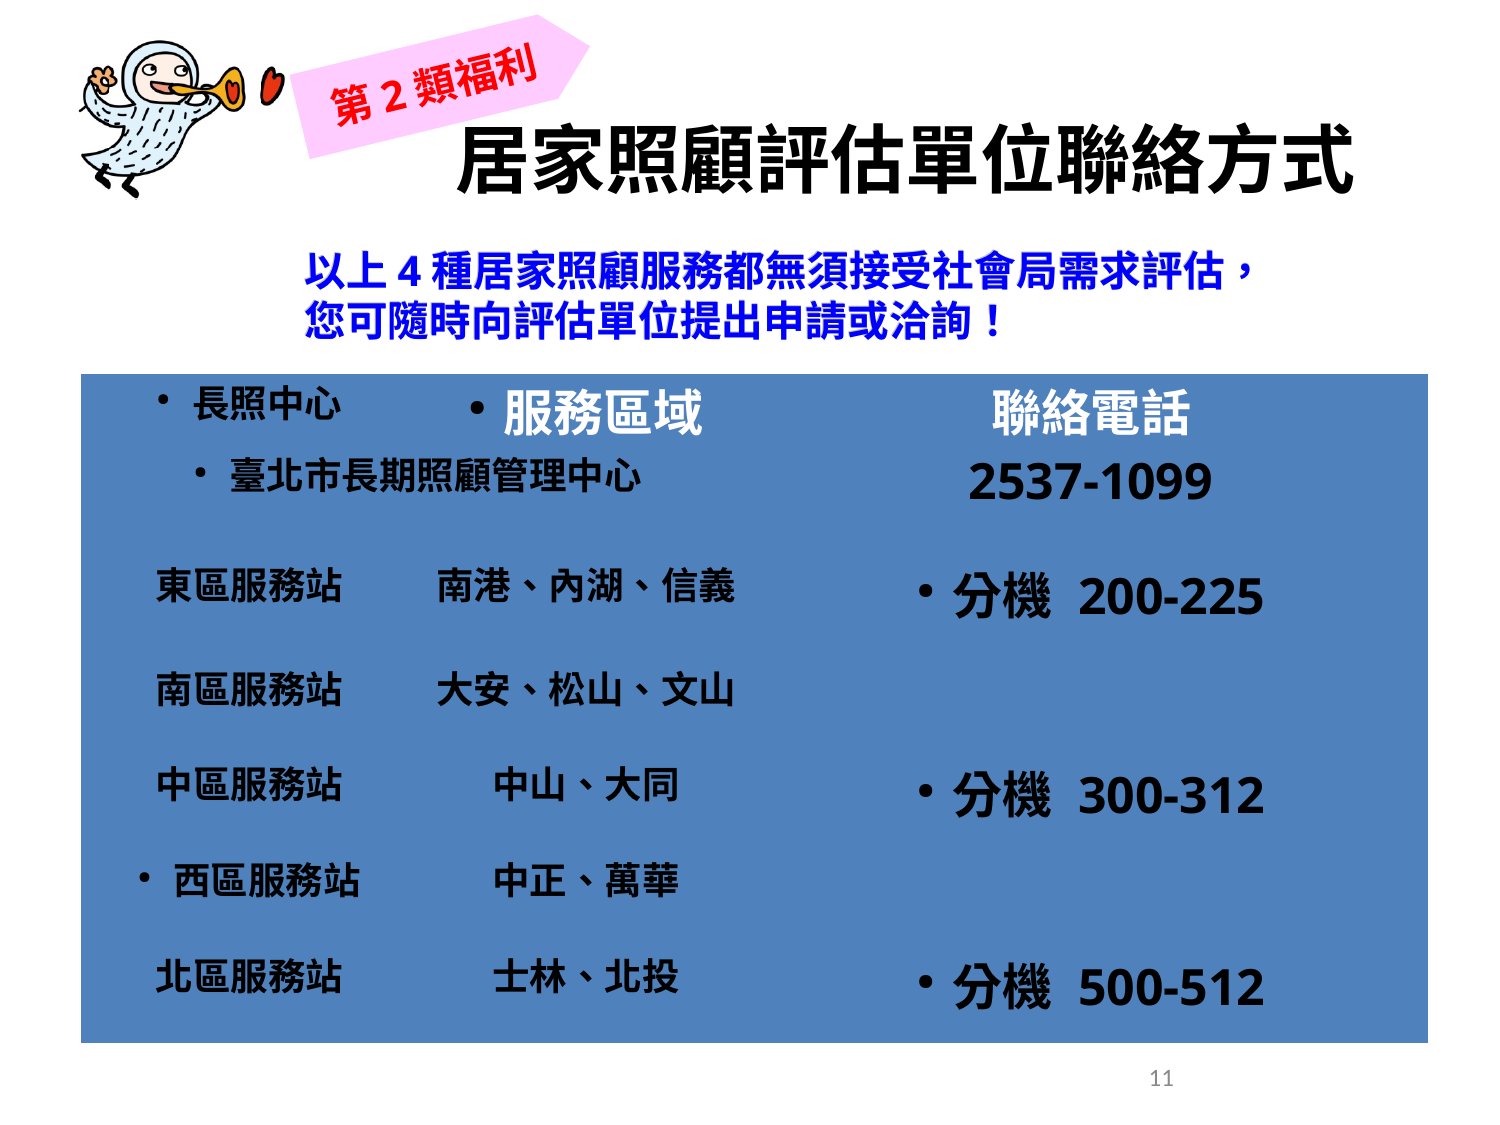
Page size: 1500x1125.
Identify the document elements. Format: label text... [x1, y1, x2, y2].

table_cell 中正、萬華 [418, 851, 754, 947]
table_cell 2537-1099 [754, 446, 1428, 556]
text_box 第2類福利 [290, 14, 591, 160]
table_cell 東區服務站 [81, 556, 418, 660]
table_cell 分機 300-312 [754, 755, 1428, 947]
text_box 以上4種居家照顧服務都無須接受社會局需求評估，您可隨時向評估單位提出申請或洽詢！ [289, 237, 1270, 352]
title 居家照顧評估單位聯絡方式 [440, 80, 1386, 235]
table_header 服務區域 [418, 374, 754, 446]
table_header 聯絡電話 [754, 374, 1428, 446]
table_header 長照中心 [81, 374, 418, 446]
table_cell 北區服務站 [81, 947, 418, 1043]
text_box 11 [1133, 1046, 1484, 1107]
table_cell 分機 500-512 [754, 947, 1428, 1043]
table_cell 士林、北投 [418, 947, 754, 1043]
picture [76, 35, 290, 200]
table_cell 西區服務站 [81, 851, 418, 947]
table_cell 南區服務站 [81, 660, 418, 755]
table_cell 中區服務站 [81, 755, 418, 851]
table_cell 臺北市長期照顧管理中心 [81, 446, 754, 556]
table_cell 中山、大同 [418, 755, 754, 851]
table_cell 南港、內湖、信義 [418, 556, 754, 660]
table_cell 大安、松山、文山 [418, 660, 754, 755]
table_cell 分機 200-225 [754, 556, 1428, 755]
